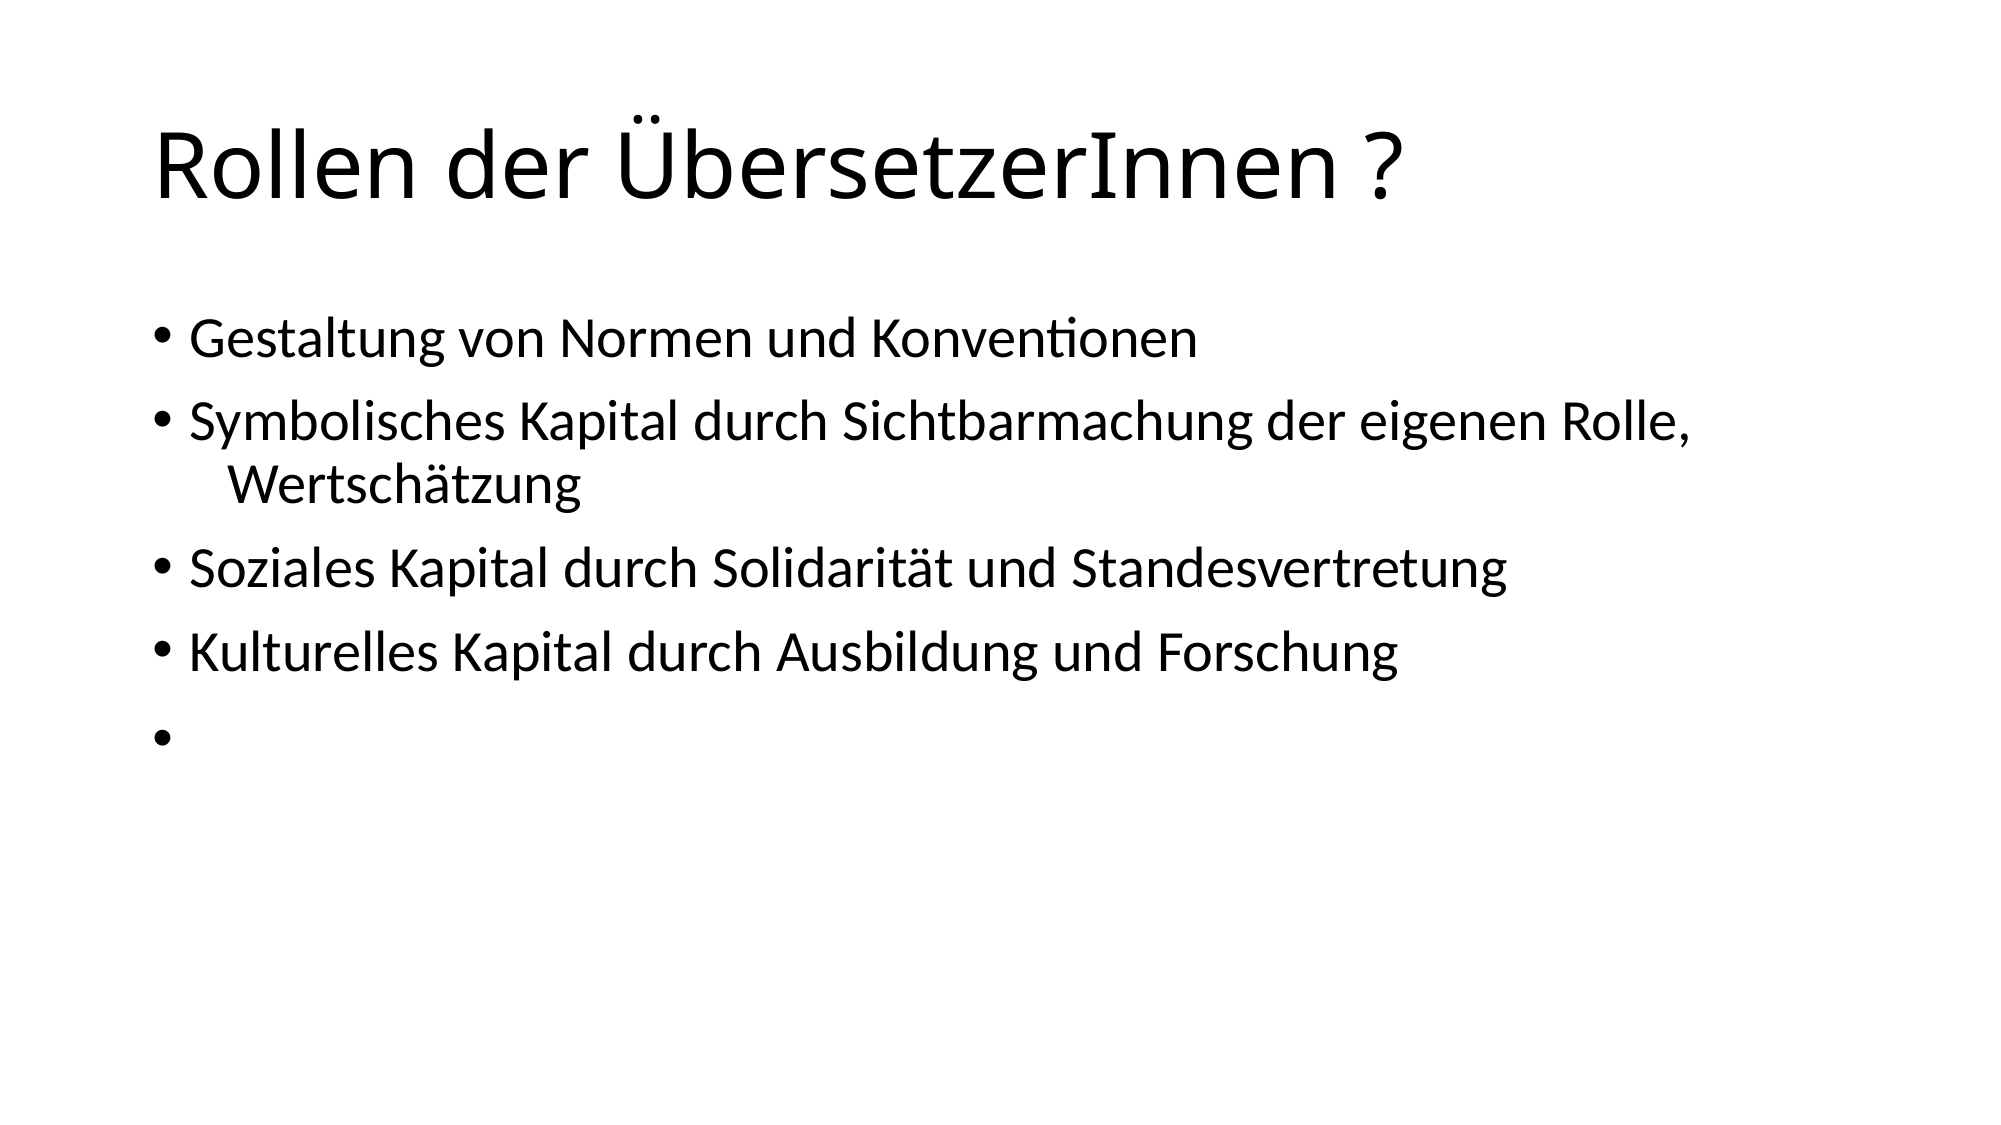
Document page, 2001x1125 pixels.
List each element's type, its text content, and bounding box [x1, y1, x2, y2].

title Rollen der ÜbersetzerInnen ? [137, 59, 1863, 278]
list Gestaltung von Normen und Konventionen Symbolisches Kapital durch Sichtbarmachung der eigenen Rolle, Wertschätzung Soziales Kapital durch Solidarität und Standesvertretung Kulturelles Kapital durch Ausbildung und Forschung [137, 299, 1863, 1014]
